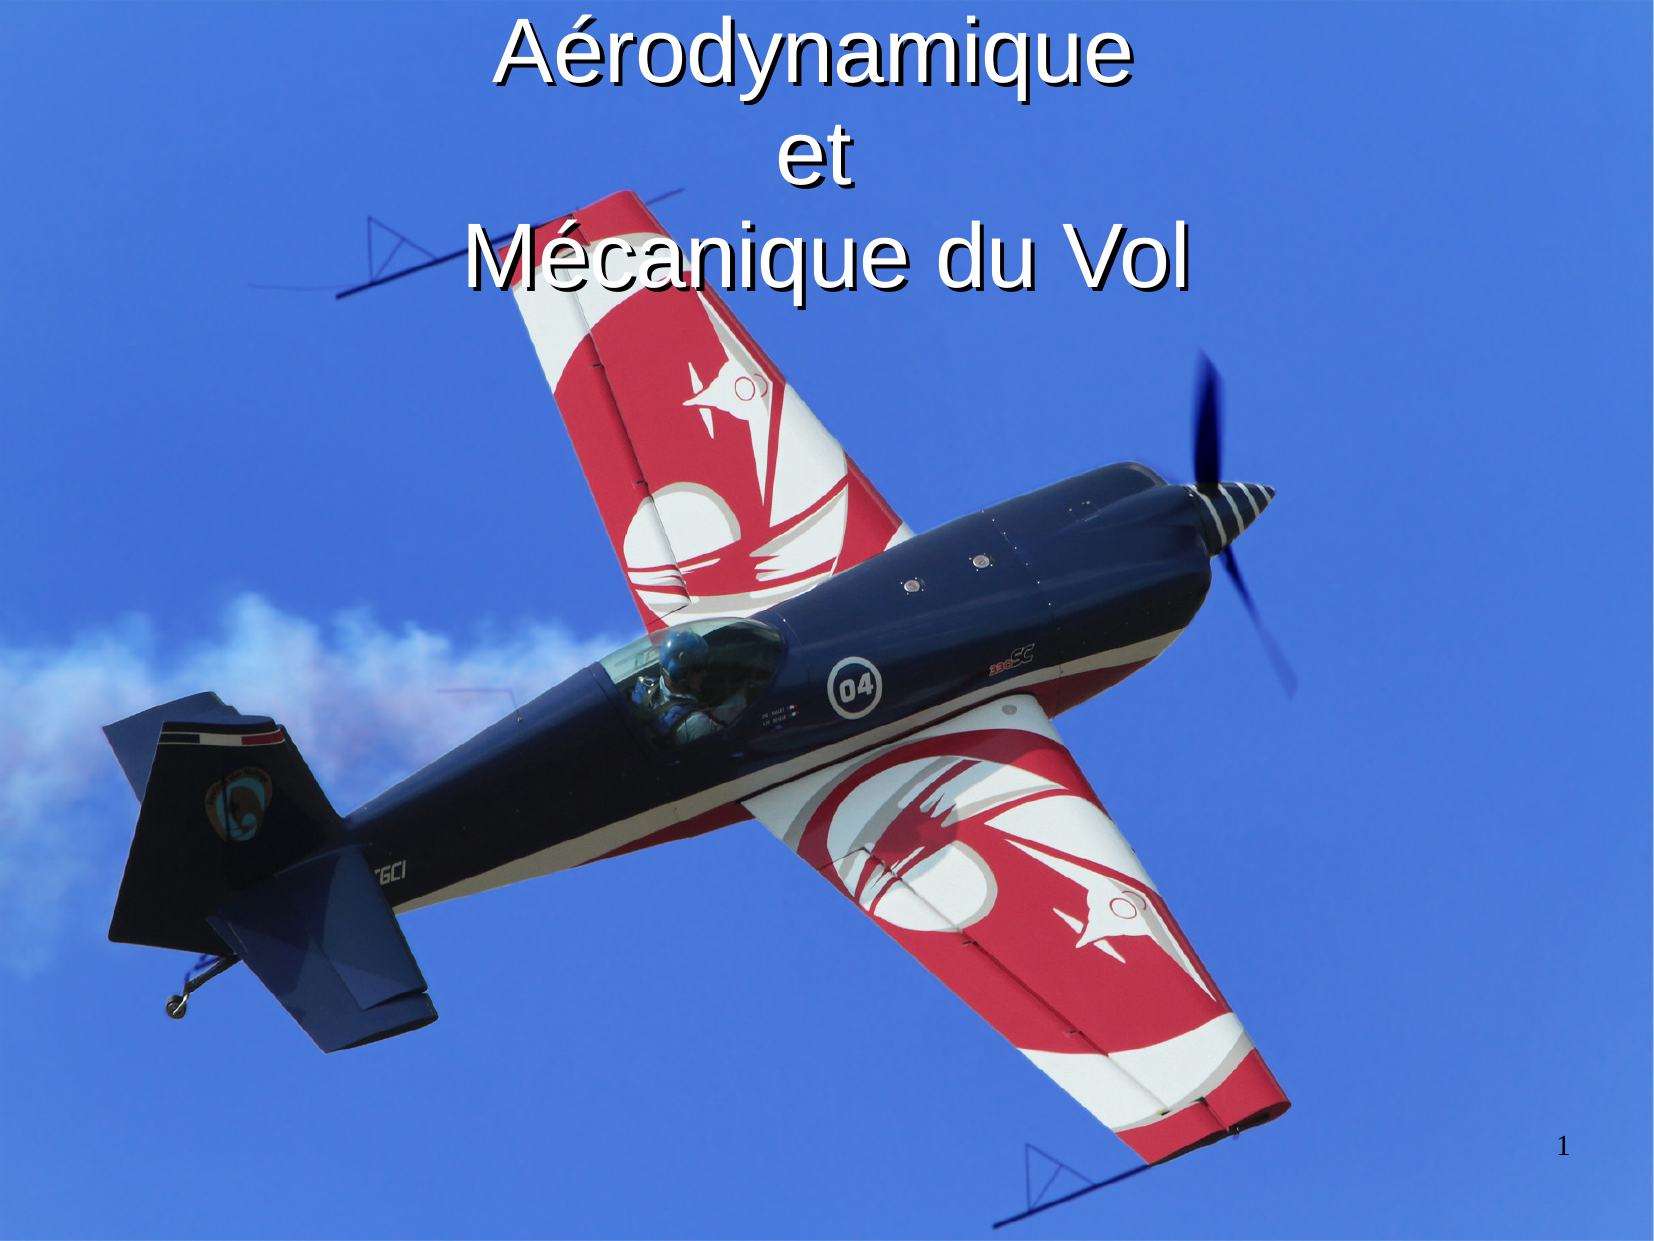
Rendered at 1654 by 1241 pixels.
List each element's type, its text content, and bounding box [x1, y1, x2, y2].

title Aérodynamique et Mécanique du Vol [82, 0, 1571, 307]
picture [0, 0, 1654, 1241]
